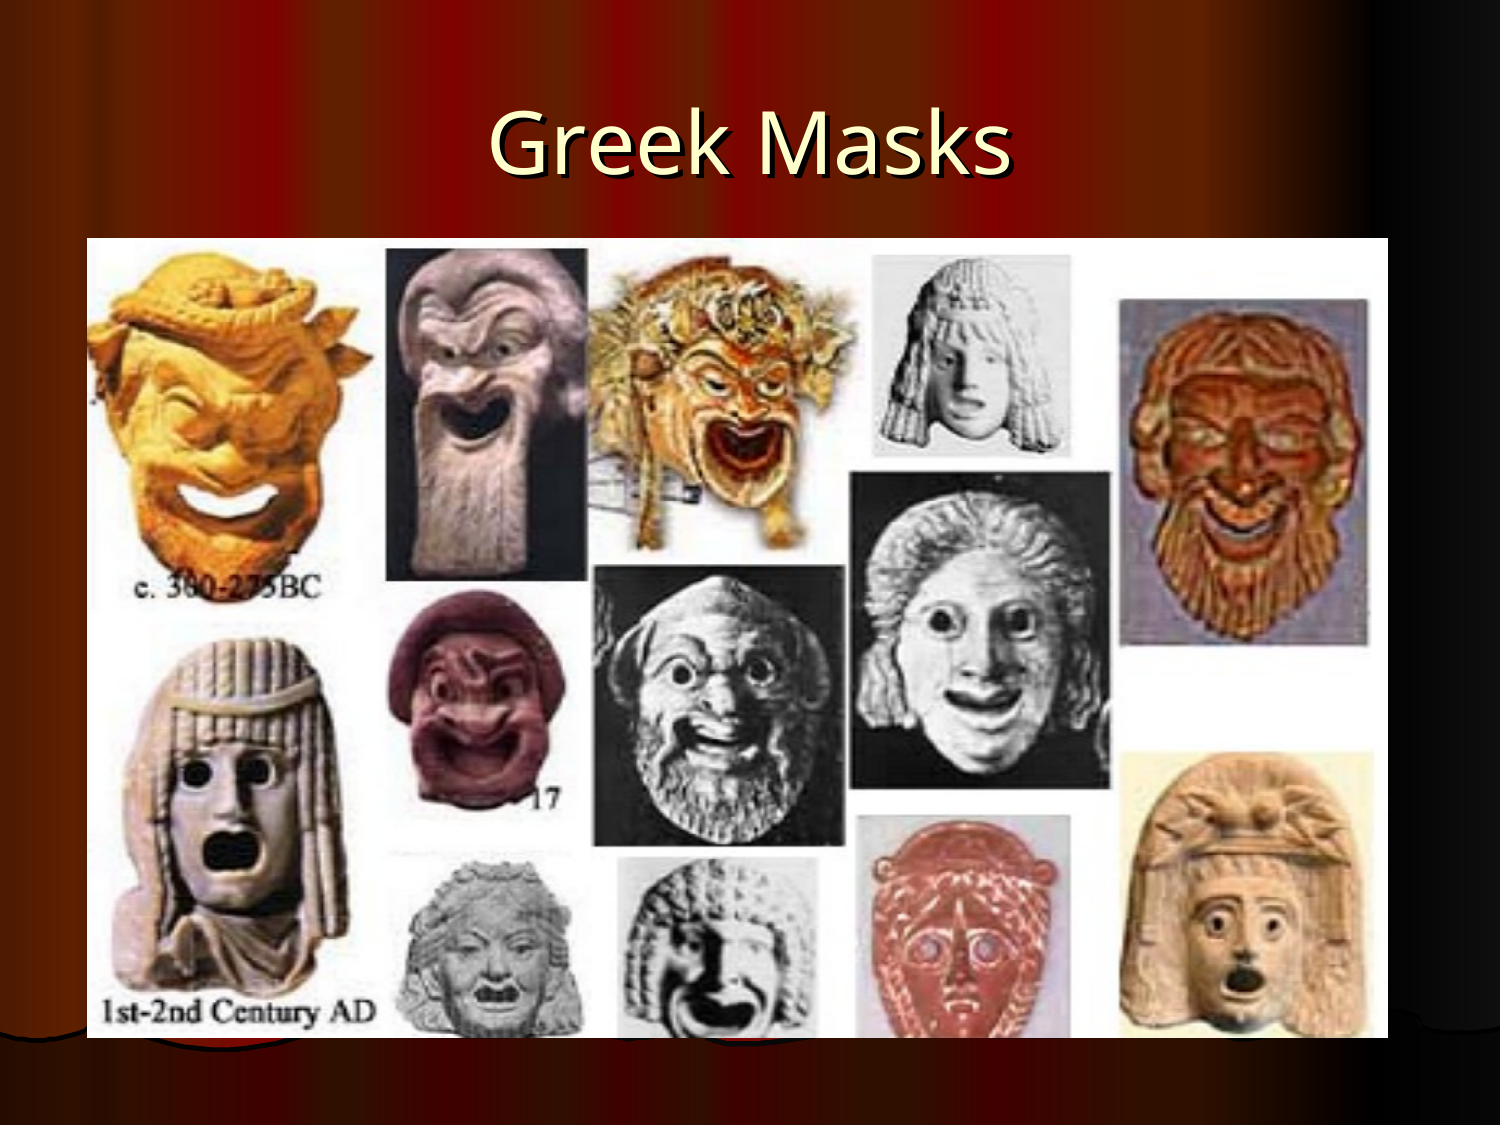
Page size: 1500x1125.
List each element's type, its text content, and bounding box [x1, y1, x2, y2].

picture [87, 238, 1388, 1038]
title Greek Masks [75, 45, 1426, 233]
